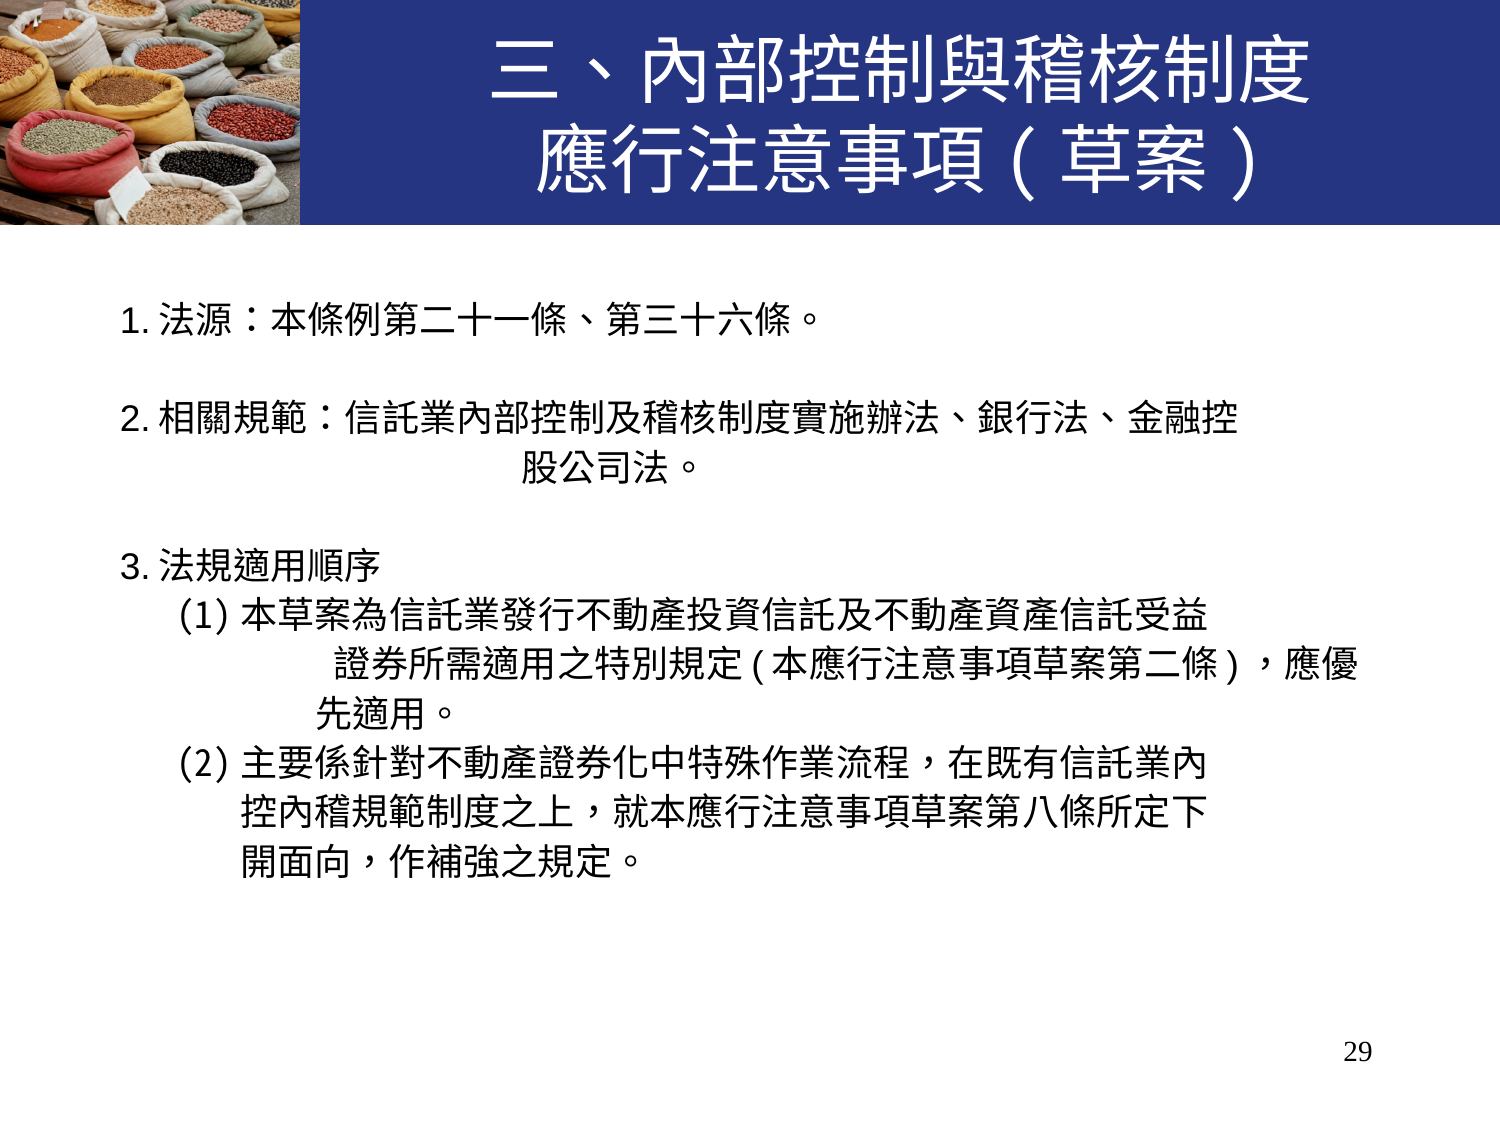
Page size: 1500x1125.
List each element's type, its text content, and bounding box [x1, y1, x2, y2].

picture [0, 0, 300, 225]
title 三、內部控制與稽核制度 應行注意事項(草案) [300, 0, 1500, 225]
list 1.法源：本條例第二十一條、第三十六條。 2.相關規範：信託業內部控制及稽核制度實施辦法、銀行法、金融控 股公司法。 3.法規適用順序 (1)本草案為信託業發行不動產投資信託及不動產資產信託受益 證券所需適用之特別規定(本應行注意事項草案第二條)，應優 先適用。 (2)主要係針對不動產證券化中特殊作業流程，在既有信託業內 控內稽規範制度之上，就本應行注意事項草案第八條所定下 開面向，作補強之規定。 [104, 293, 1380, 956]
